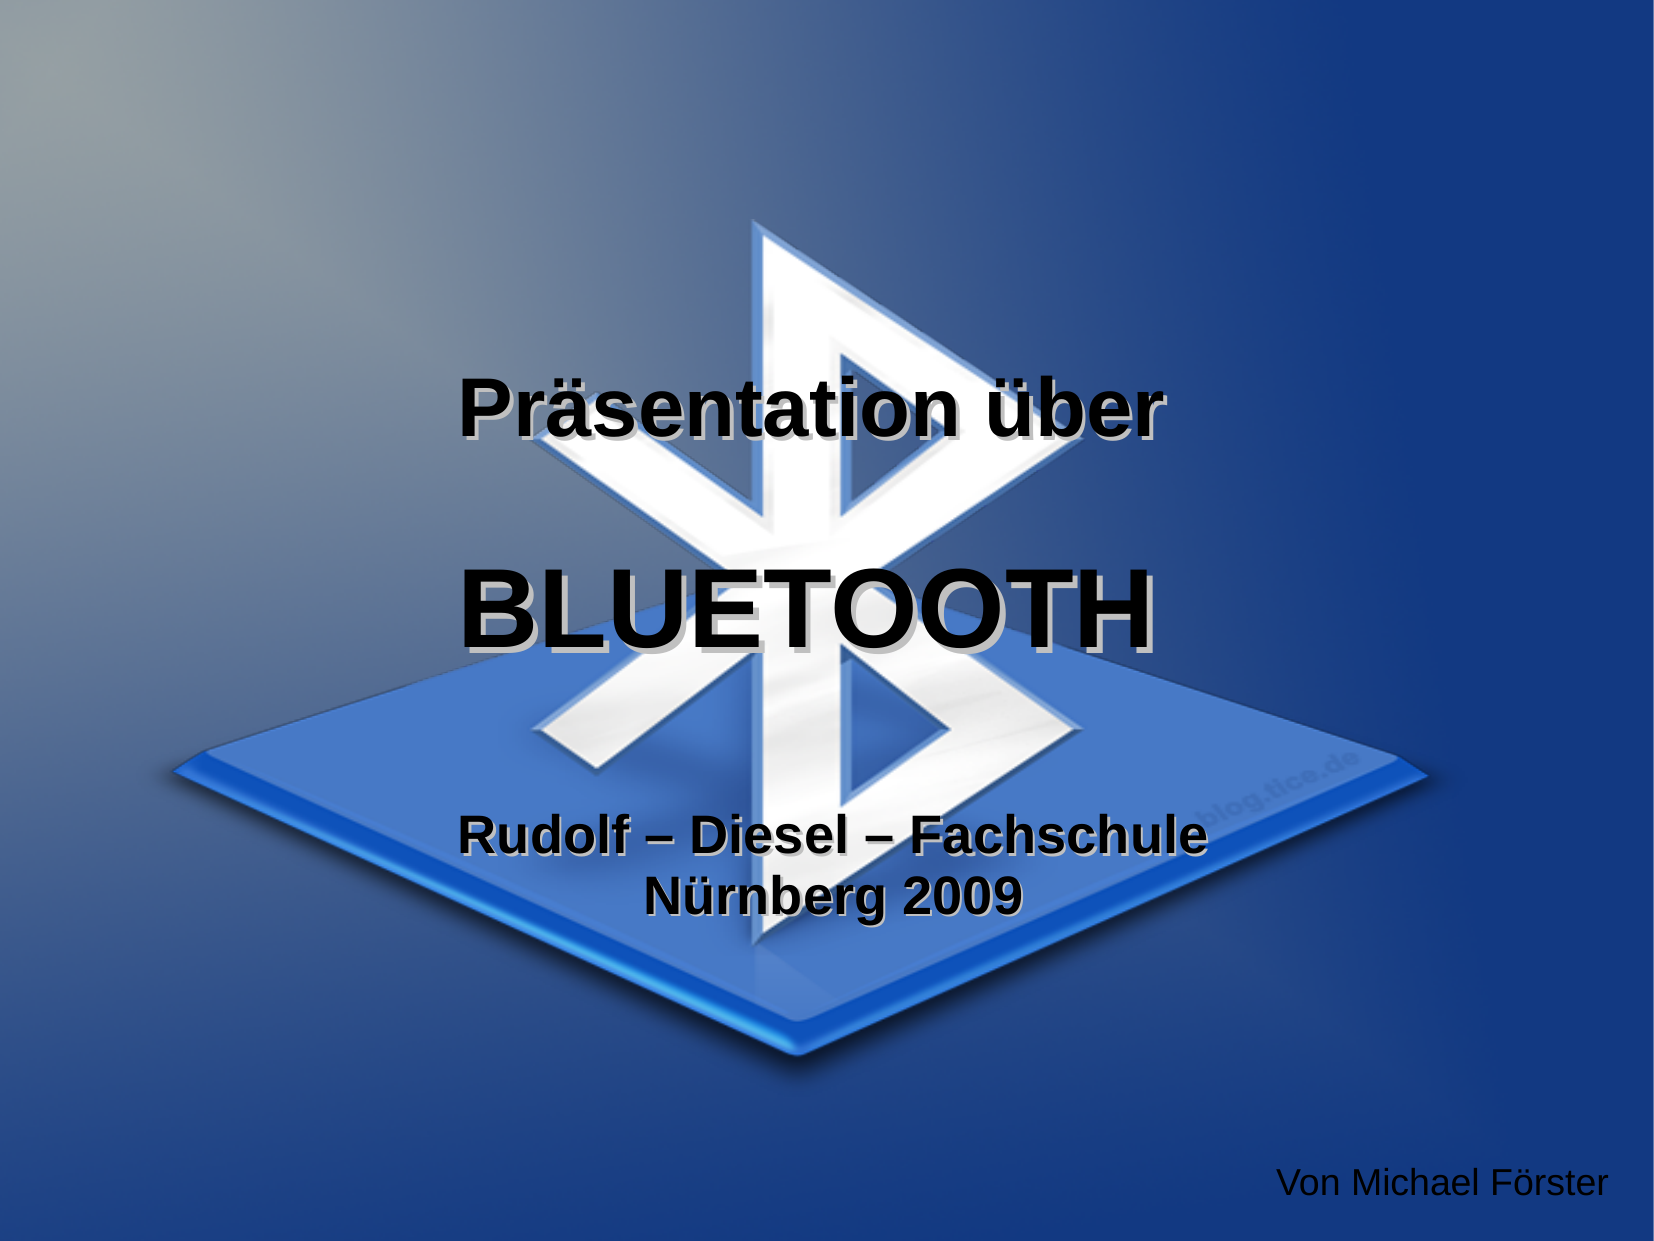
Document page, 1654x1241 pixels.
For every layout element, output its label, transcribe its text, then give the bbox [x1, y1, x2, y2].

text_box Von Michael Förster [1261, 1153, 1625, 1211]
text_box Präsentation über [442, 354, 1182, 473]
text_box BLUETOOTH [442, 538, 1182, 680]
picture [0, 0, 1654, 1241]
text_box Rudolf – Diesel – Fachschule Nürnberg 2009 [442, 797, 1241, 937]
